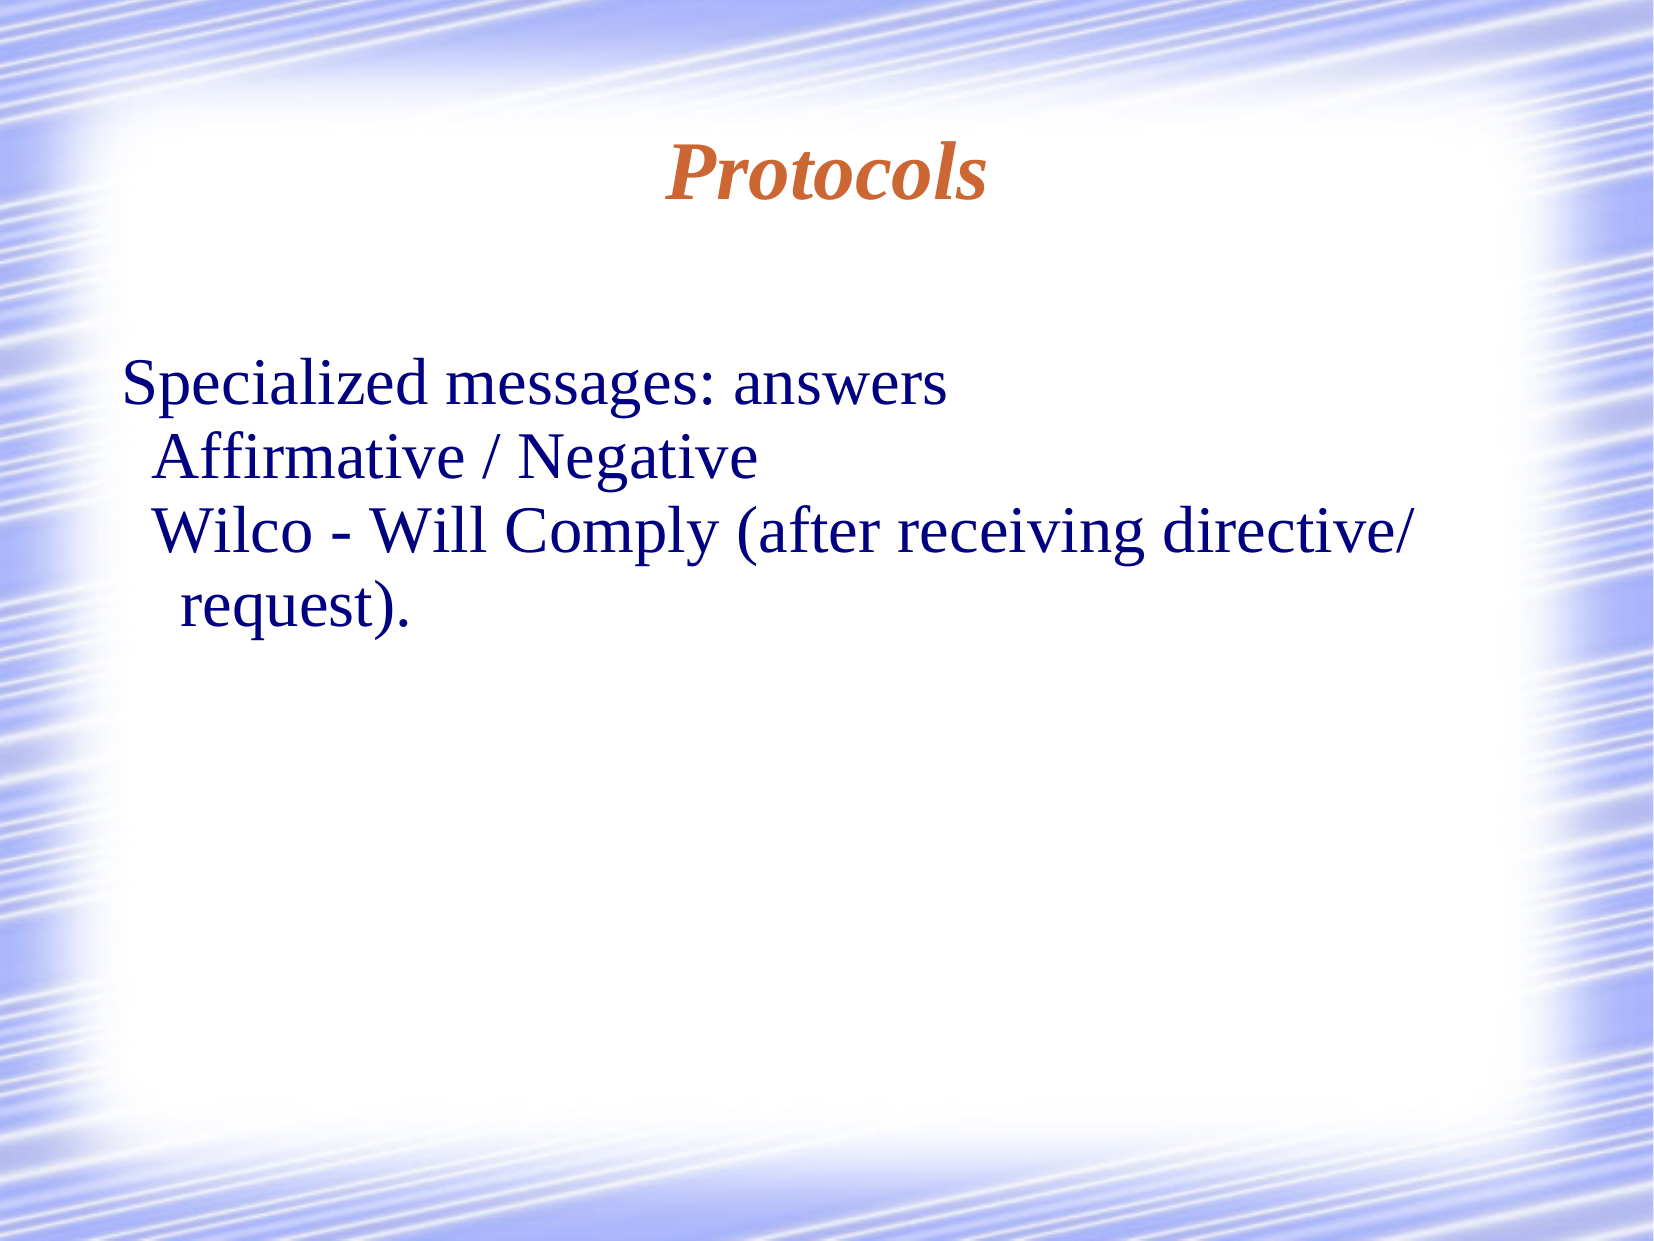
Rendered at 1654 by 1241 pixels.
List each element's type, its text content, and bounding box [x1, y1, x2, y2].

title Protocols [121, 67, 1534, 275]
picture [0, 0, 1654, 1241]
list Specialized messages: answers Affirmative / Negative Wilco - Will Comply (after receiving directive/request). [121, 344, 1534, 1127]
